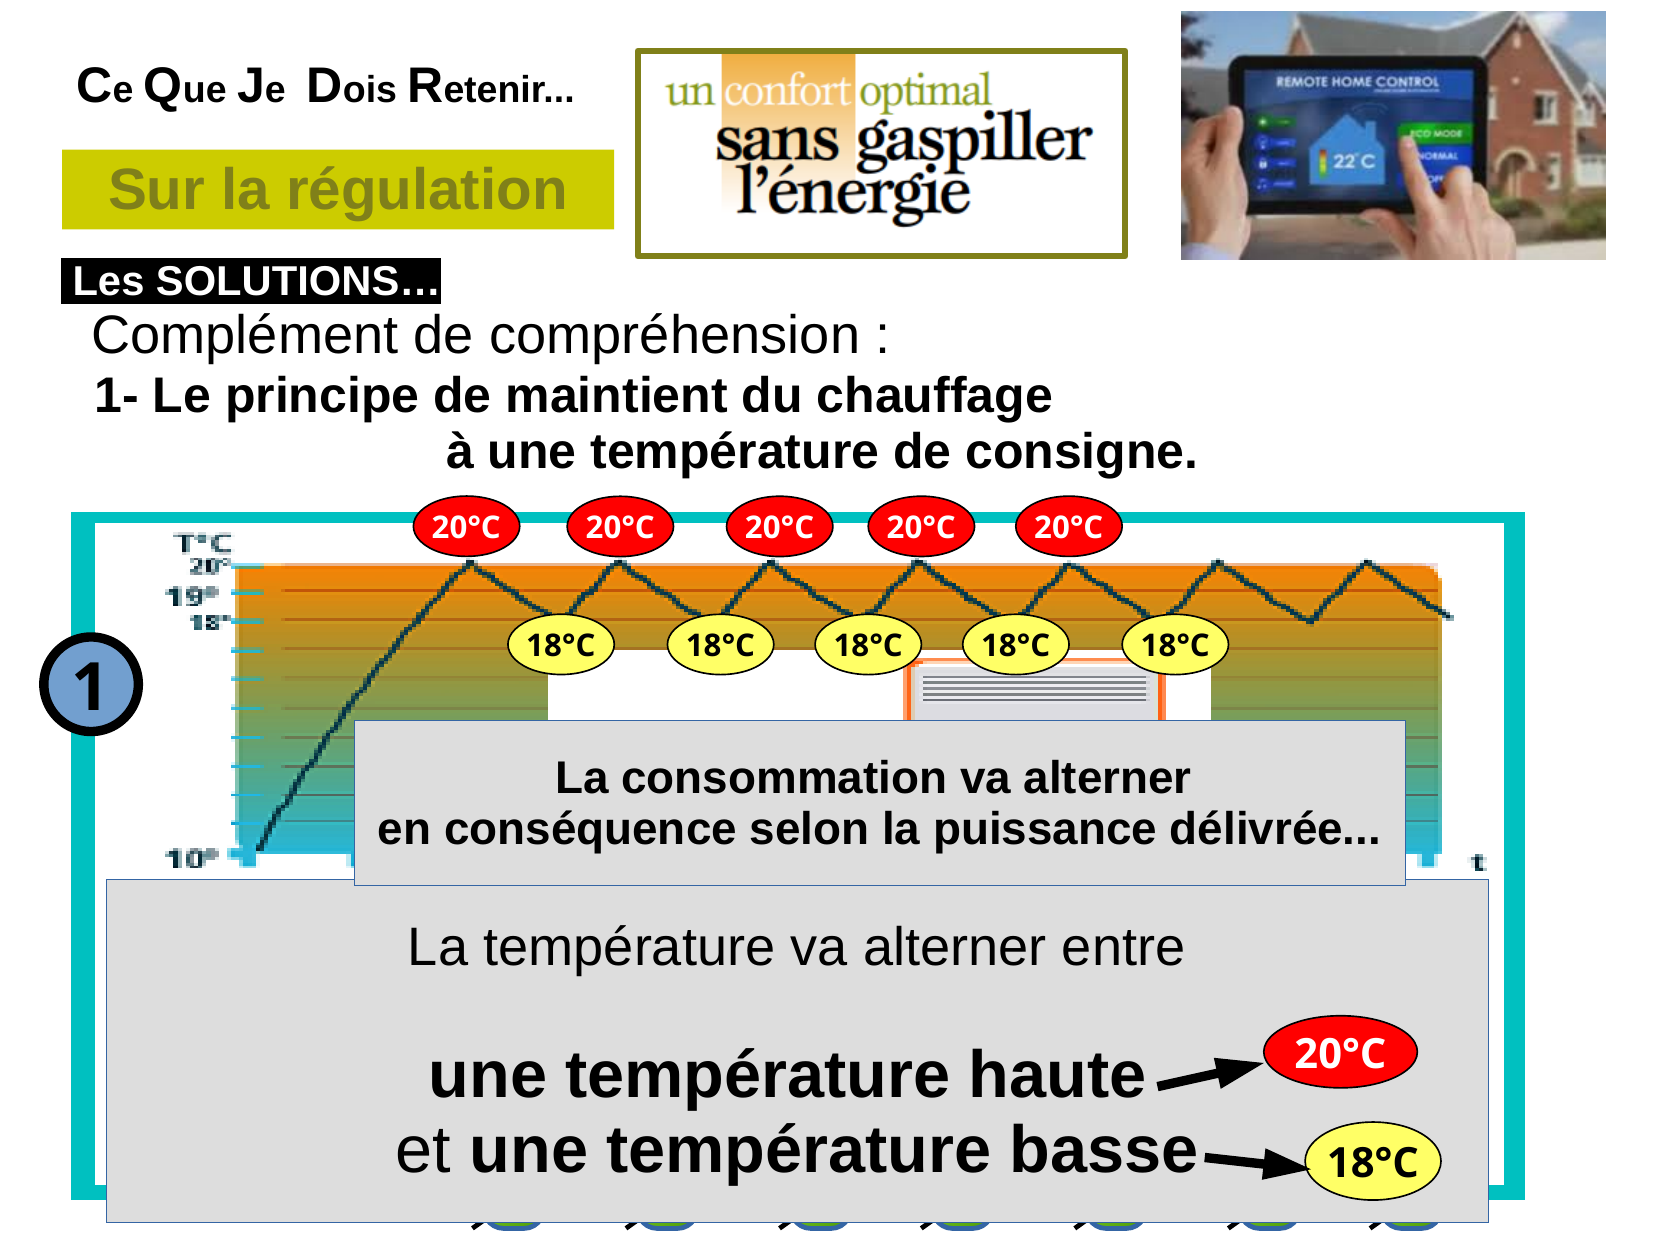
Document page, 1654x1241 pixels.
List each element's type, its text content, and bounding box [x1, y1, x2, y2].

text_box € [1092, 1223, 1140, 1229]
text_box Ce Que Je Dois Retenir... [62, 49, 635, 121]
picture [71, 512, 1525, 1200]
text_box € [797, 1223, 845, 1229]
text_box 20°C [868, 496, 975, 557]
text_box 18°C [1305, 1122, 1442, 1201]
text_box 18°C [667, 614, 774, 675]
picture [1181, 11, 1606, 248]
text_box La température va alterner entre une température haute et une température basse [106, 879, 1489, 1223]
text_box La consommation va alterner en conséquence selon la puissance délivrée... [354, 720, 1406, 886]
text_box Sur la régulation [62, 149, 615, 230]
text_box 20°C [1015, 496, 1123, 557]
text_box € [1246, 1223, 1294, 1229]
text_box 18°C [507, 614, 615, 675]
text_box 18°C [1122, 614, 1229, 675]
text_box 20°C [726, 496, 833, 557]
text_box € [938, 1223, 987, 1229]
text_box 1 [43, 636, 139, 732]
text_box Les SOLUTIONS… Complément de compréhension : [43, 248, 1619, 520]
text_box 18°C [962, 614, 1070, 675]
text_box € [643, 1223, 692, 1229]
text_box 20°C [567, 496, 674, 557]
text_box 20°C [413, 496, 520, 557]
text_box € [1387, 1223, 1436, 1229]
picture [640, 54, 1123, 248]
text_box € [490, 1223, 538, 1229]
text_box 1- Le principe de maintient du chauffage à une température de consigne. [35, 357, 1610, 489]
text_box 20°C [1263, 1015, 1418, 1088]
text_box 18°C [815, 614, 922, 675]
